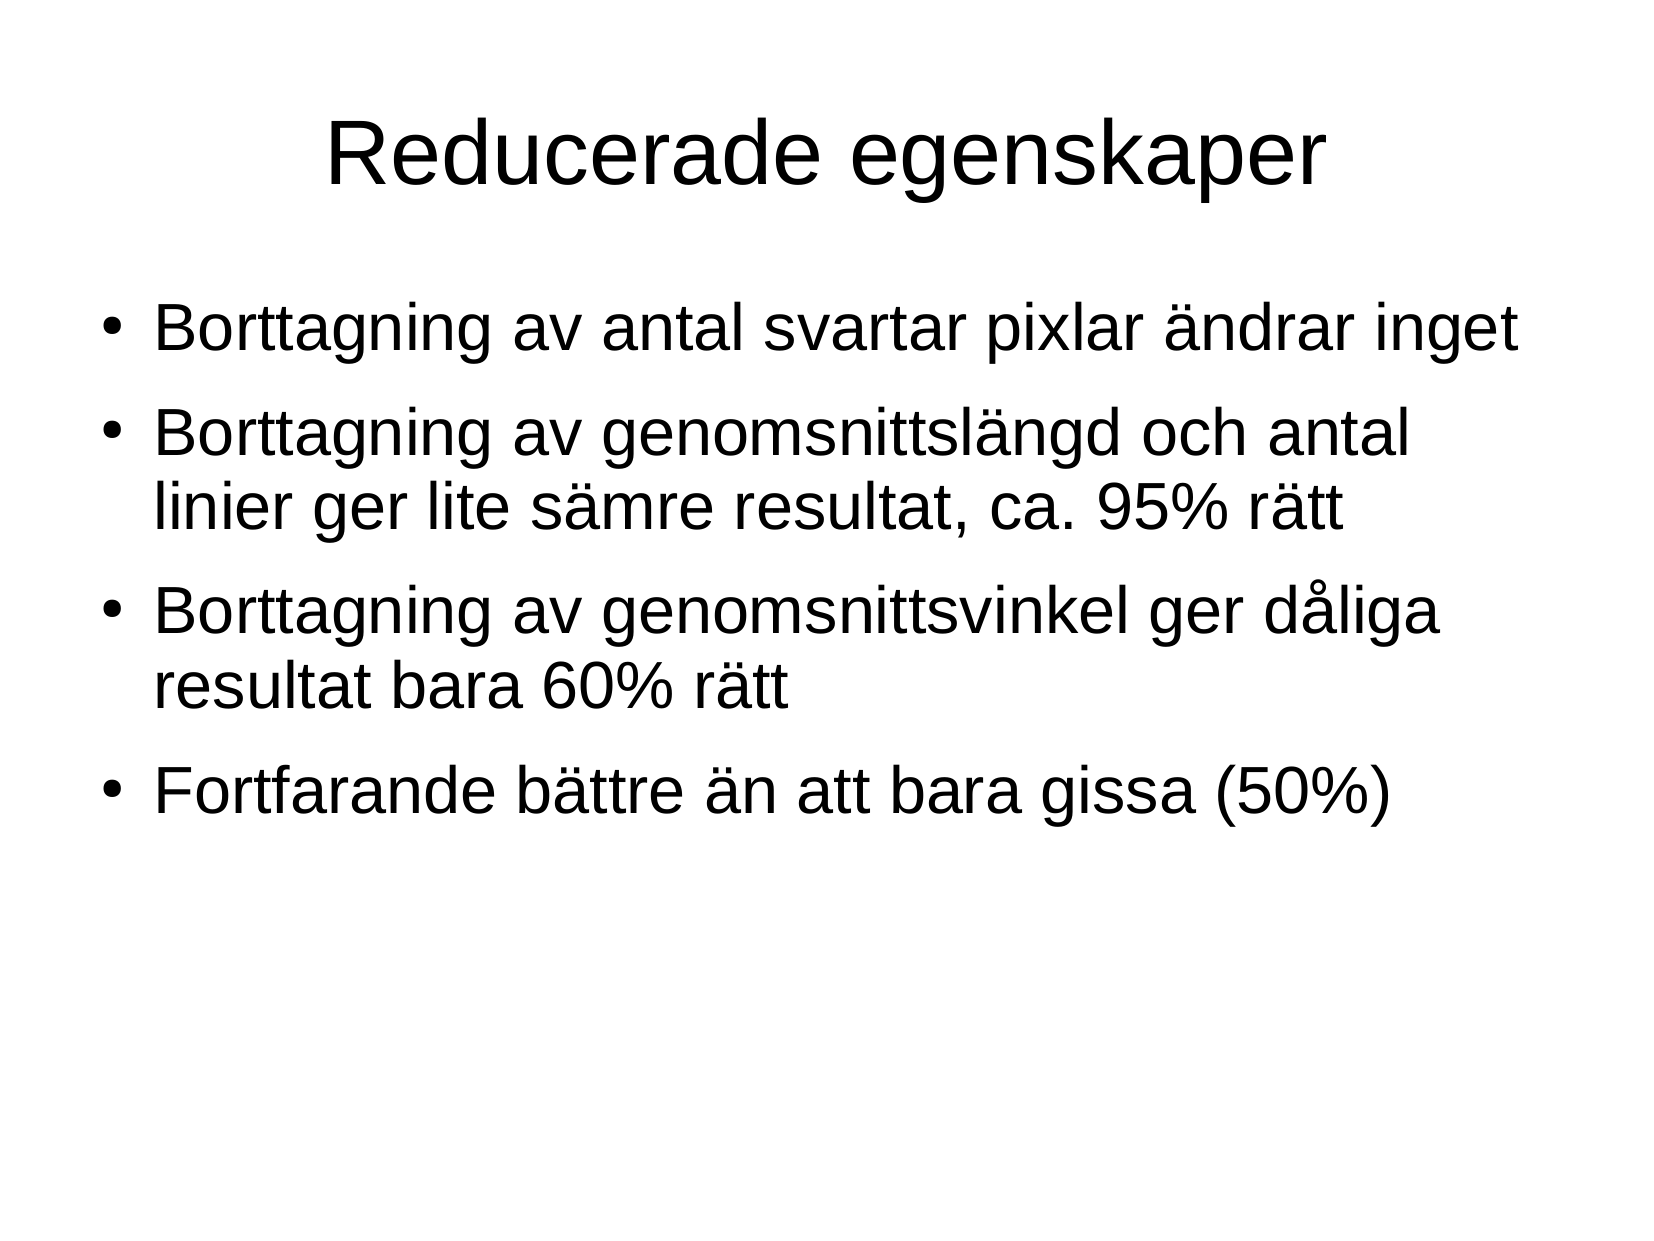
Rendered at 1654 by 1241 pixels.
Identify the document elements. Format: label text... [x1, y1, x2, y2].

title Reducerade egenskaper [82, 49, 1571, 257]
list Borttagning av antal svartar pixlar ändrar inget Borttagning av genomsnittslängd och antal linier ger lite sämre resultat, ca. 95% rätt Borttagning av genomsnittsvinkel ger dåliga resultat bara 60% rätt Fortfarande bättre än att bara gissa (50%) [82, 290, 1571, 1010]
